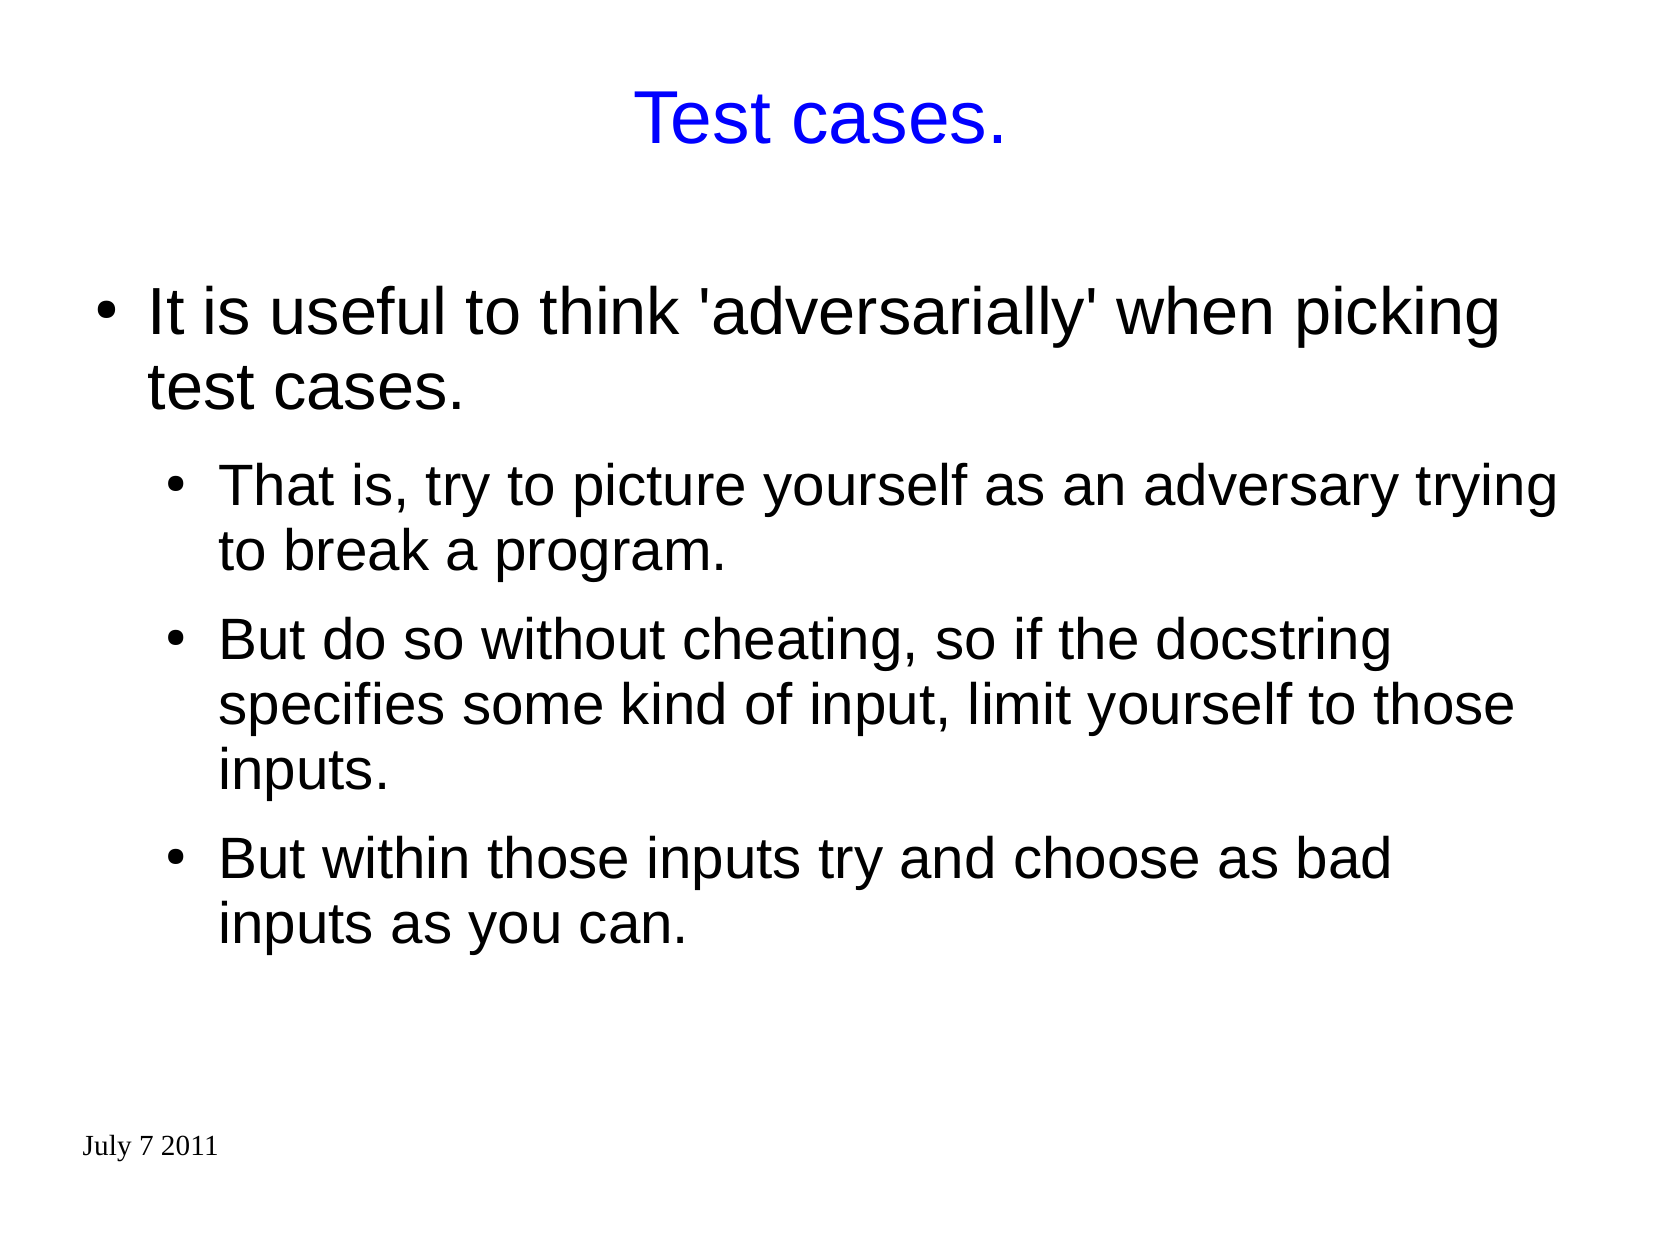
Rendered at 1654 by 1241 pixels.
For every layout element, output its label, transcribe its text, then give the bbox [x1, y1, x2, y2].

list It is useful to think 'adversarially' when picking test cases. That is, try to picture yourself as an adversary trying to break a program. But do so without cheating, so if the docstring specifies some kind of input, limit yourself to those inputs. But within those inputs try and choose as bad inputs as you can. [76, 274, 1565, 1093]
title Test cases. [76, 58, 1565, 178]
